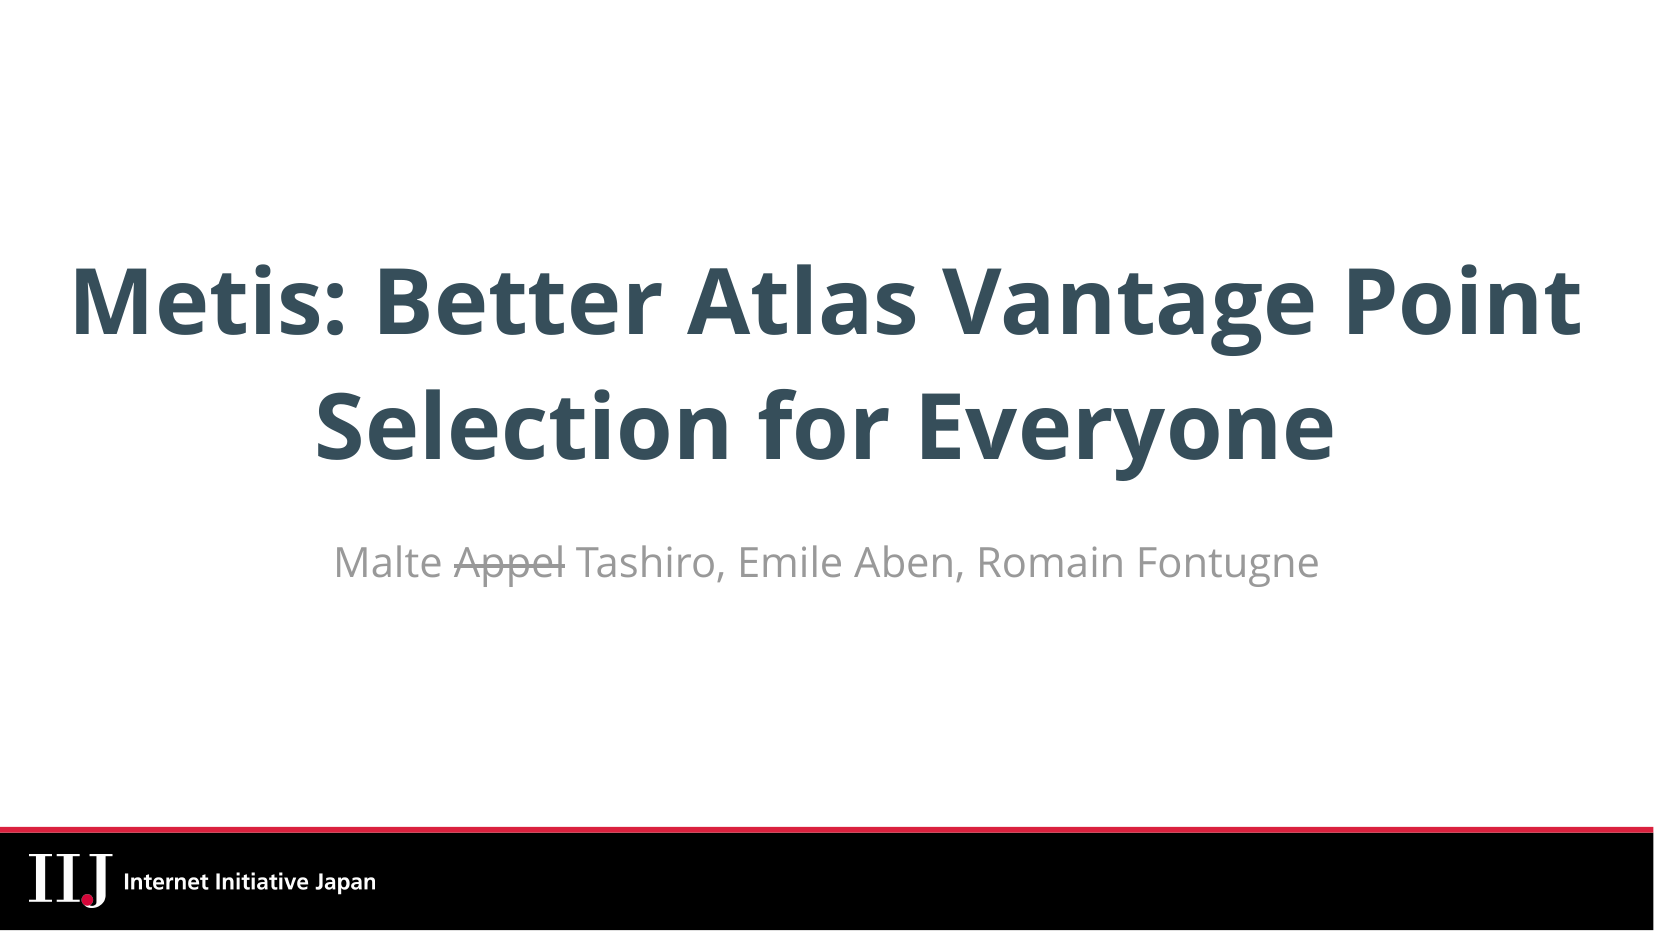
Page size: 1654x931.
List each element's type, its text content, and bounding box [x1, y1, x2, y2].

picture [29, 854, 375, 908]
title Malte Appel Tashiro, Emile Aben, Romain Fontugne [59, 531, 1595, 591]
title Metis: Better Atlas Vantage Point Selection for Everyone [59, 236, 1595, 487]
